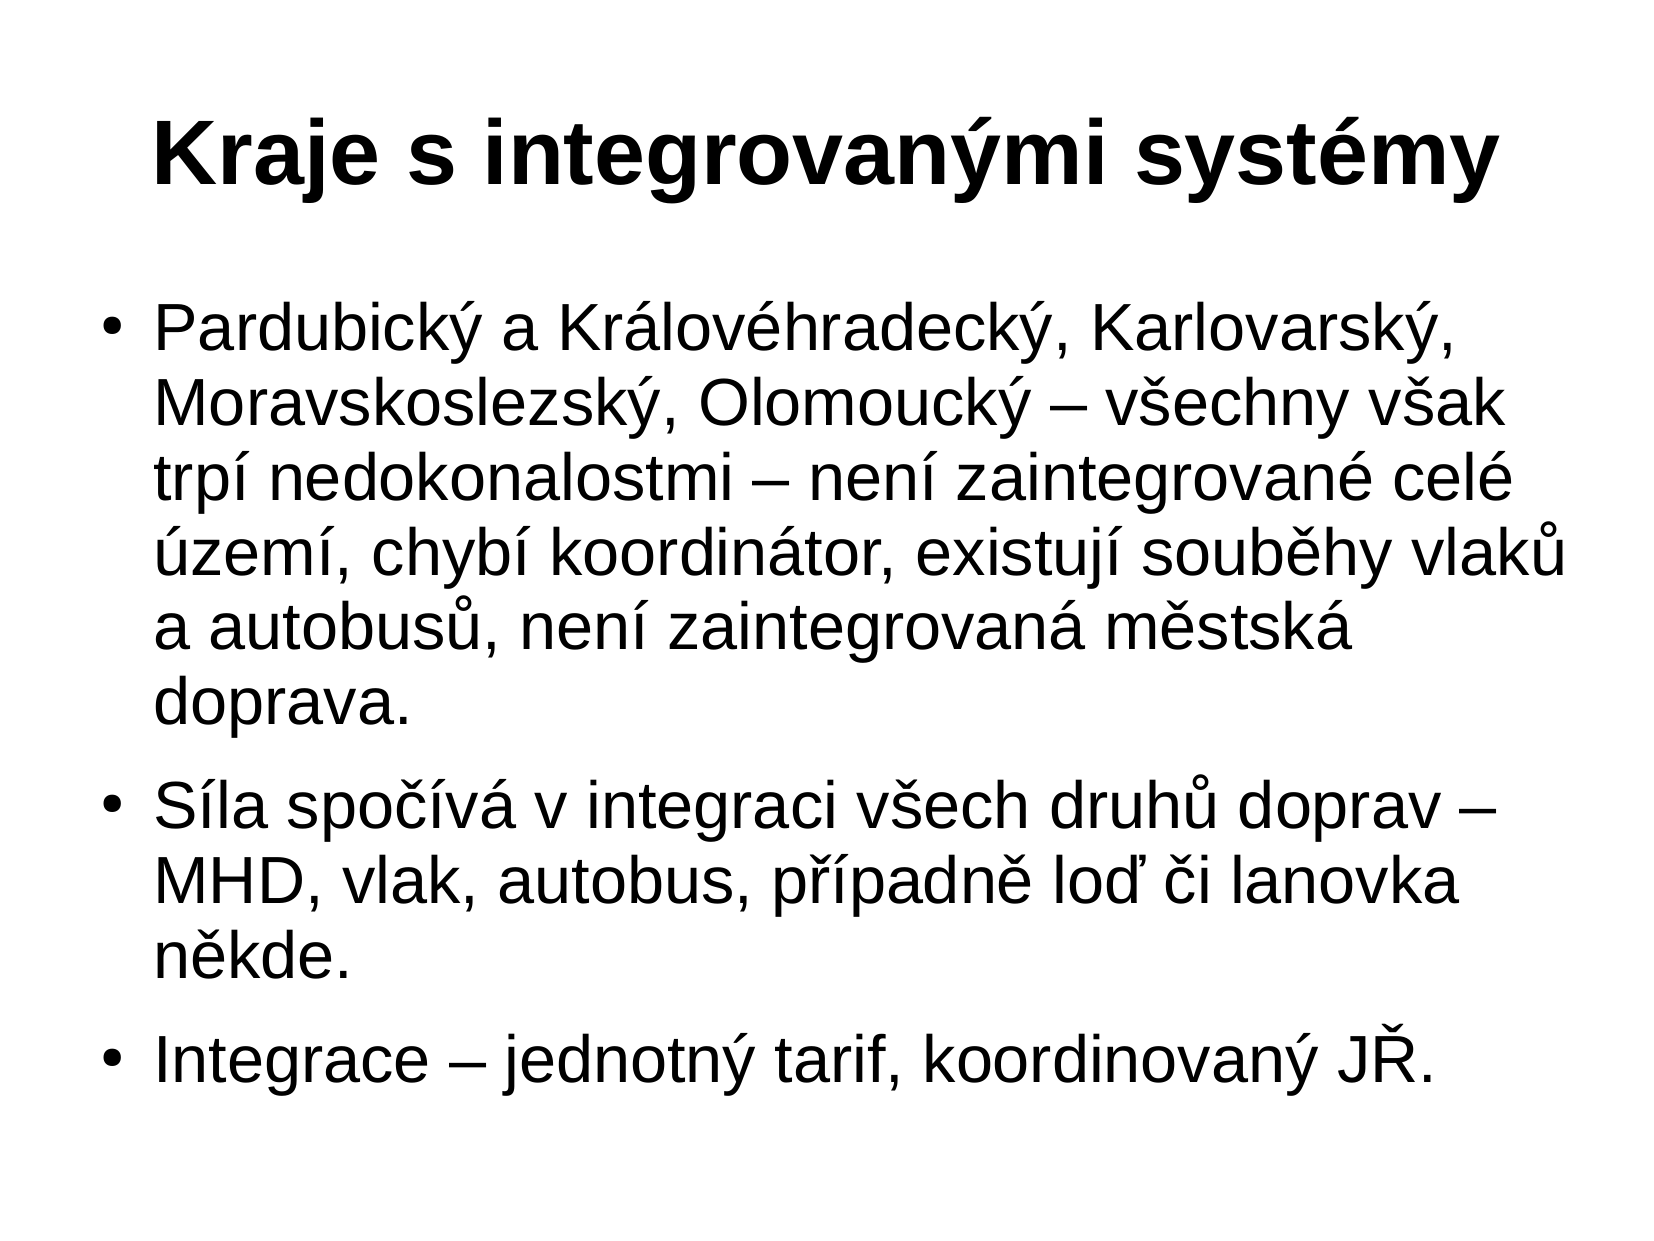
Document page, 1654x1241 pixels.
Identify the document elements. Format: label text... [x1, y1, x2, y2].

title Kraje s integrovanými systémy [82, 49, 1571, 257]
list Pardubický a Královéhradecký, Karlovarský, Moravskoslezský, Olomoucký – všechny však trpí nedokonalostmi – není zaintegrované celé území, chybí koordinátor, existují souběhy vlaků a autobusů, není zaintegrovaná městská doprava. Síla spočívá v integraci všech druhů doprav – MHD, vlak, autobus, případně loď či lanovka někde. Integrace – jednotný tarif, koordinovaný JŘ. [82, 290, 1571, 1109]
